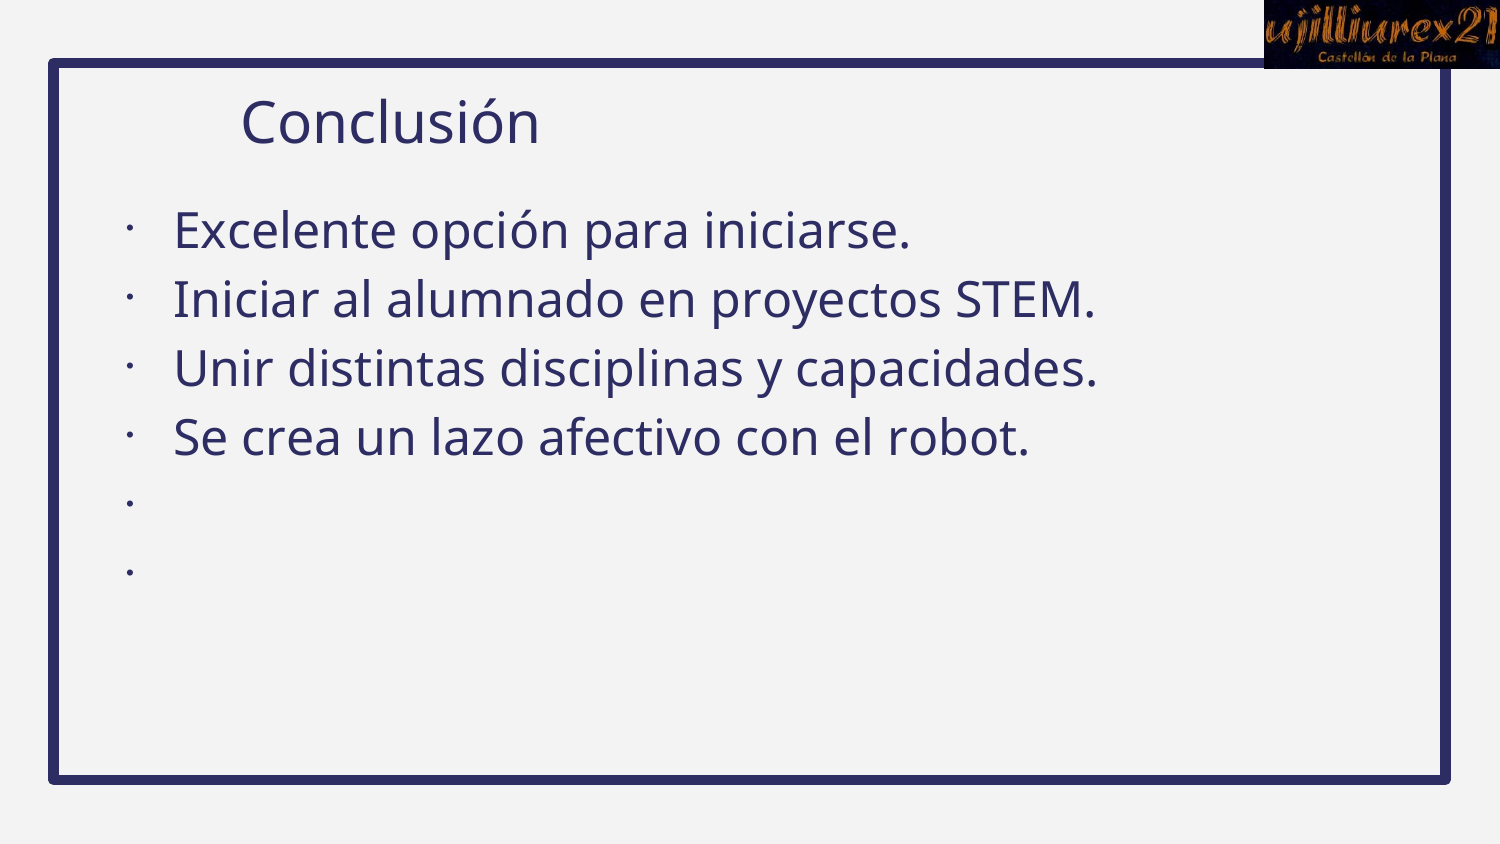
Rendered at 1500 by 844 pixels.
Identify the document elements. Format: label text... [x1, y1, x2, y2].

picture [1264, 0, 1500, 69]
list Excelente opción para iniciarse. Iniciar al alumnado en proyectos STEM. Unir distintas disciplinas y capacidades. Se crea un lazo afectivo con el robot. [51, 189, 1449, 750]
title Conclusión [240, 72, 1449, 167]
